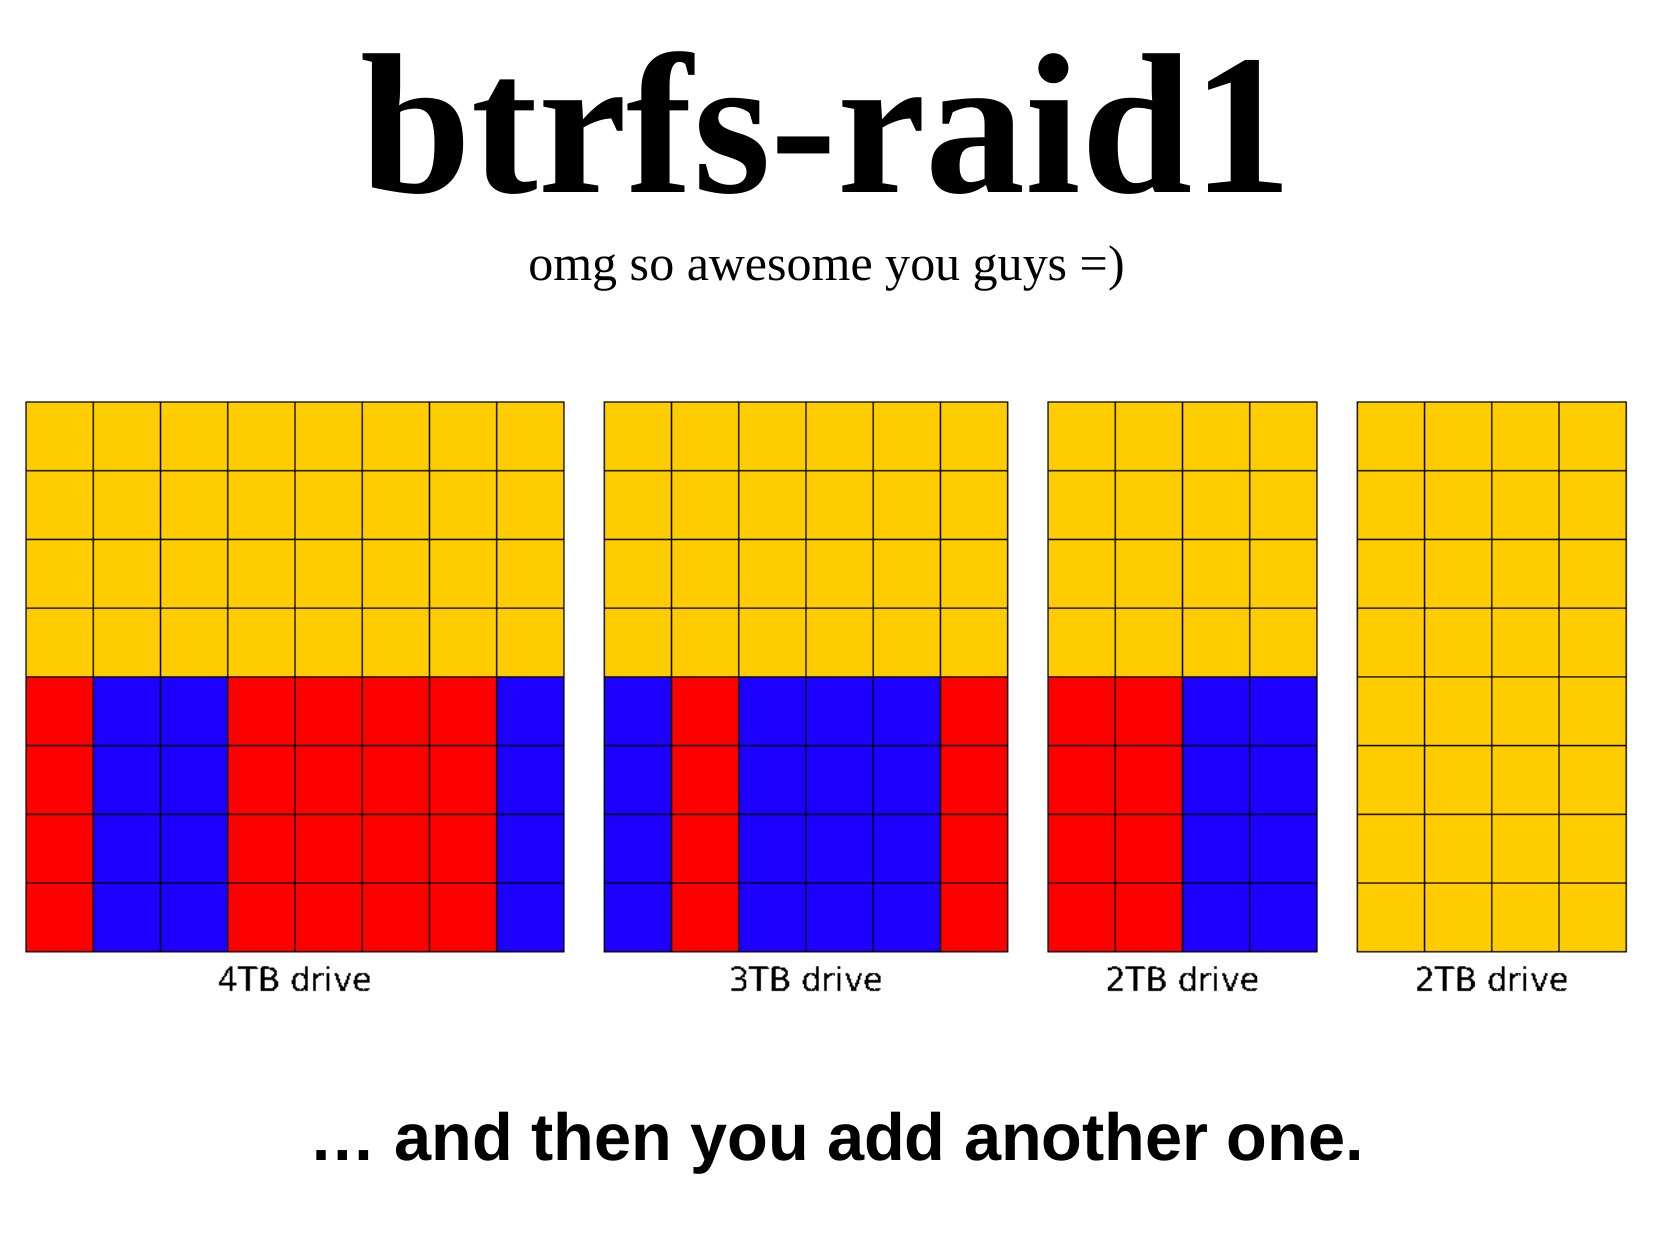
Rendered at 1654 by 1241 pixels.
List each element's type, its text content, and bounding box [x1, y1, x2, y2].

picture [0, 374, 1654, 1021]
title btrfs-raid1 omg so awesome you guys =) [0, 14, 1654, 292]
table_header … and then you add another one. [15, 1050, 1635, 1230]
